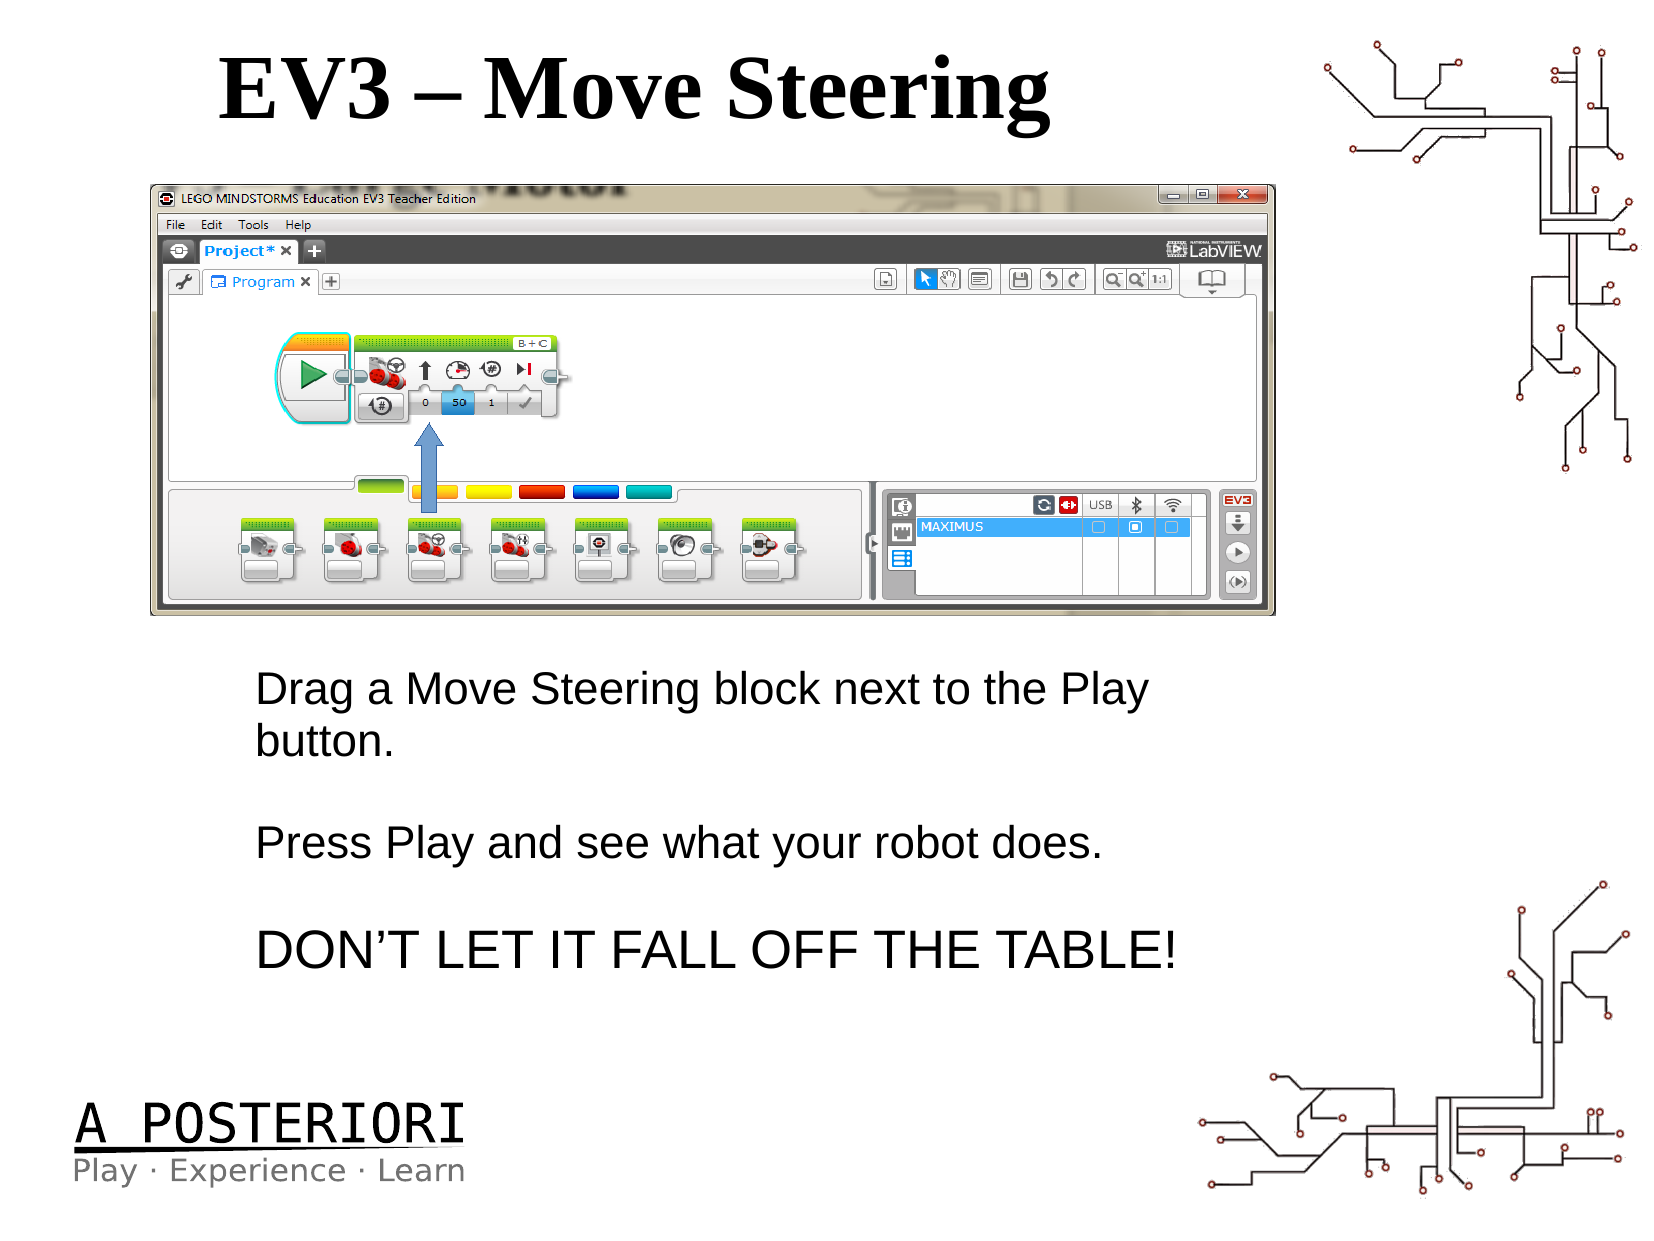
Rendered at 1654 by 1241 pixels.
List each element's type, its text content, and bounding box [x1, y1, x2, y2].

text_box [414, 422, 444, 513]
picture [1175, 862, 1636, 1201]
text_box Drag a Move Steering block next to the Play button. Press Play and see what your robot does. DON’T LET IT FALL OFF THE TABLE! [240, 655, 1216, 986]
title EV3 – Move Steering [11, 0, 1261, 190]
picture [73, 1101, 466, 1189]
picture [1305, 35, 1643, 496]
picture [150, 184, 1276, 616]
